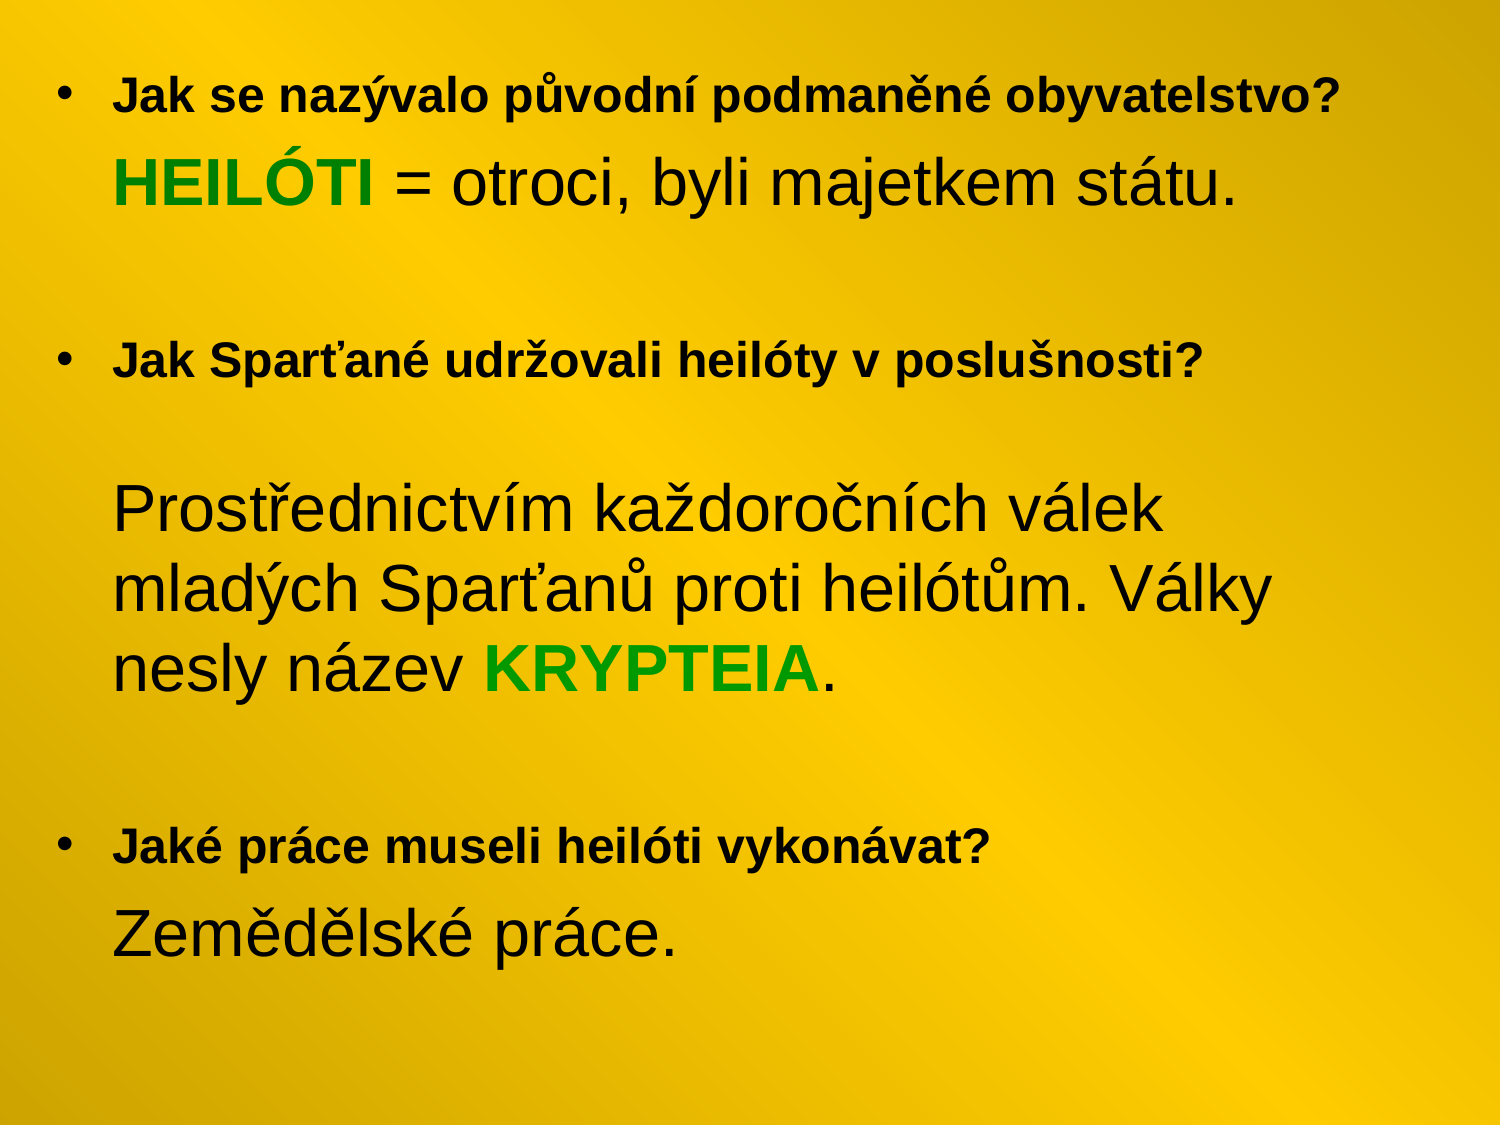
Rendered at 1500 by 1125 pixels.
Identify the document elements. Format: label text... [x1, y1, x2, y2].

list Jak se nazývalo původní podmaněné obyvatelstvo? HEILÓTI = otroci, byli majetkem státu. Jak Sparťané udržovali heilóty v poslušnosti? Prostřednictvím každoročních válek mladých Sparťanů proti heilótům. Války nesly název KRYPTEIA. Jaké práce museli heilóti vykonávat? Zemědělské práce. [41, 54, 1412, 1047]
